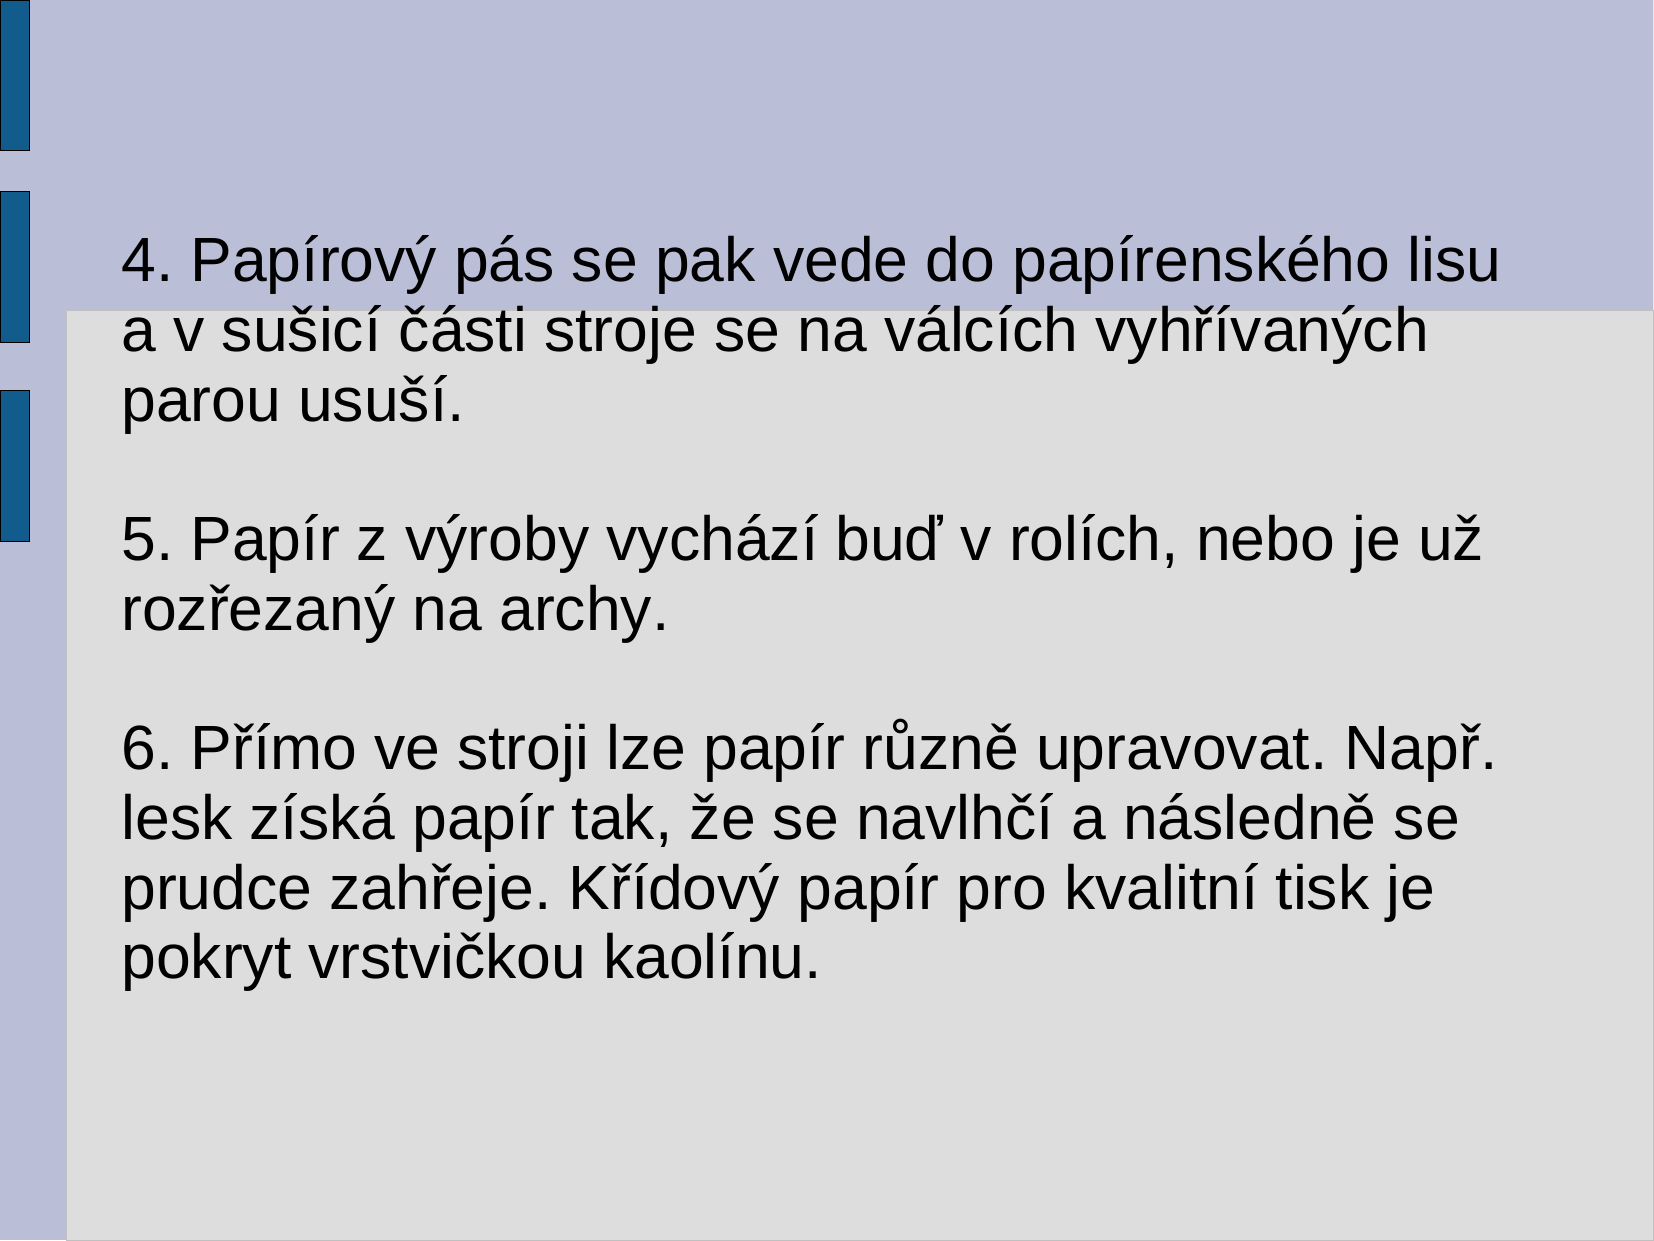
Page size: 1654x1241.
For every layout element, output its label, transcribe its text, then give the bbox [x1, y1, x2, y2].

subtitle 4. Papírový pás se pak vede do papírenského lisu a v sušicí části stroje se na válcích vyhřívaných parou usuší. 5. Papír z výroby vychází buď v rolích, nebo je už rozřezaný na archy. 6. Přímo ve stroji lze papír různě upravovat. Např. lesk získá papír tak, že se navlhčí a následně se prudce zahřeje. Křídový papír pro kvalitní tisk je pokryt vrstvičkou kaolínu. [121, 98, 1534, 1119]
